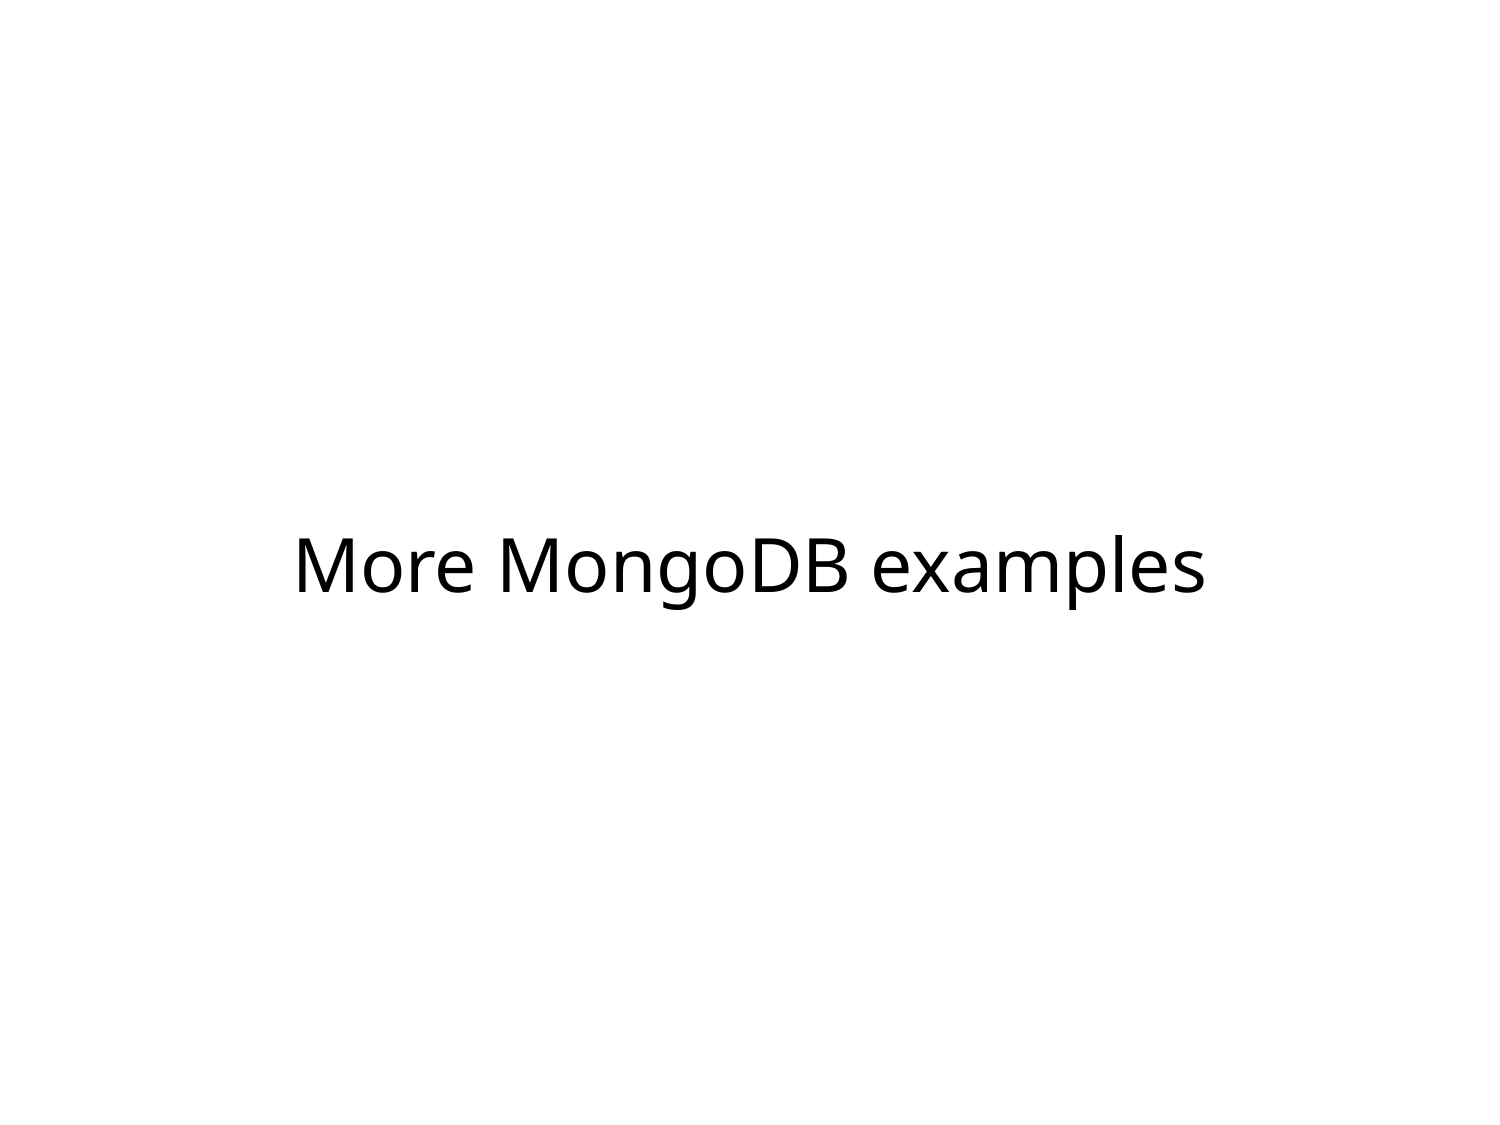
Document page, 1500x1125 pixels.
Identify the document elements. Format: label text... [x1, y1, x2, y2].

title More MongoDB examples [51, 470, 1449, 655]
